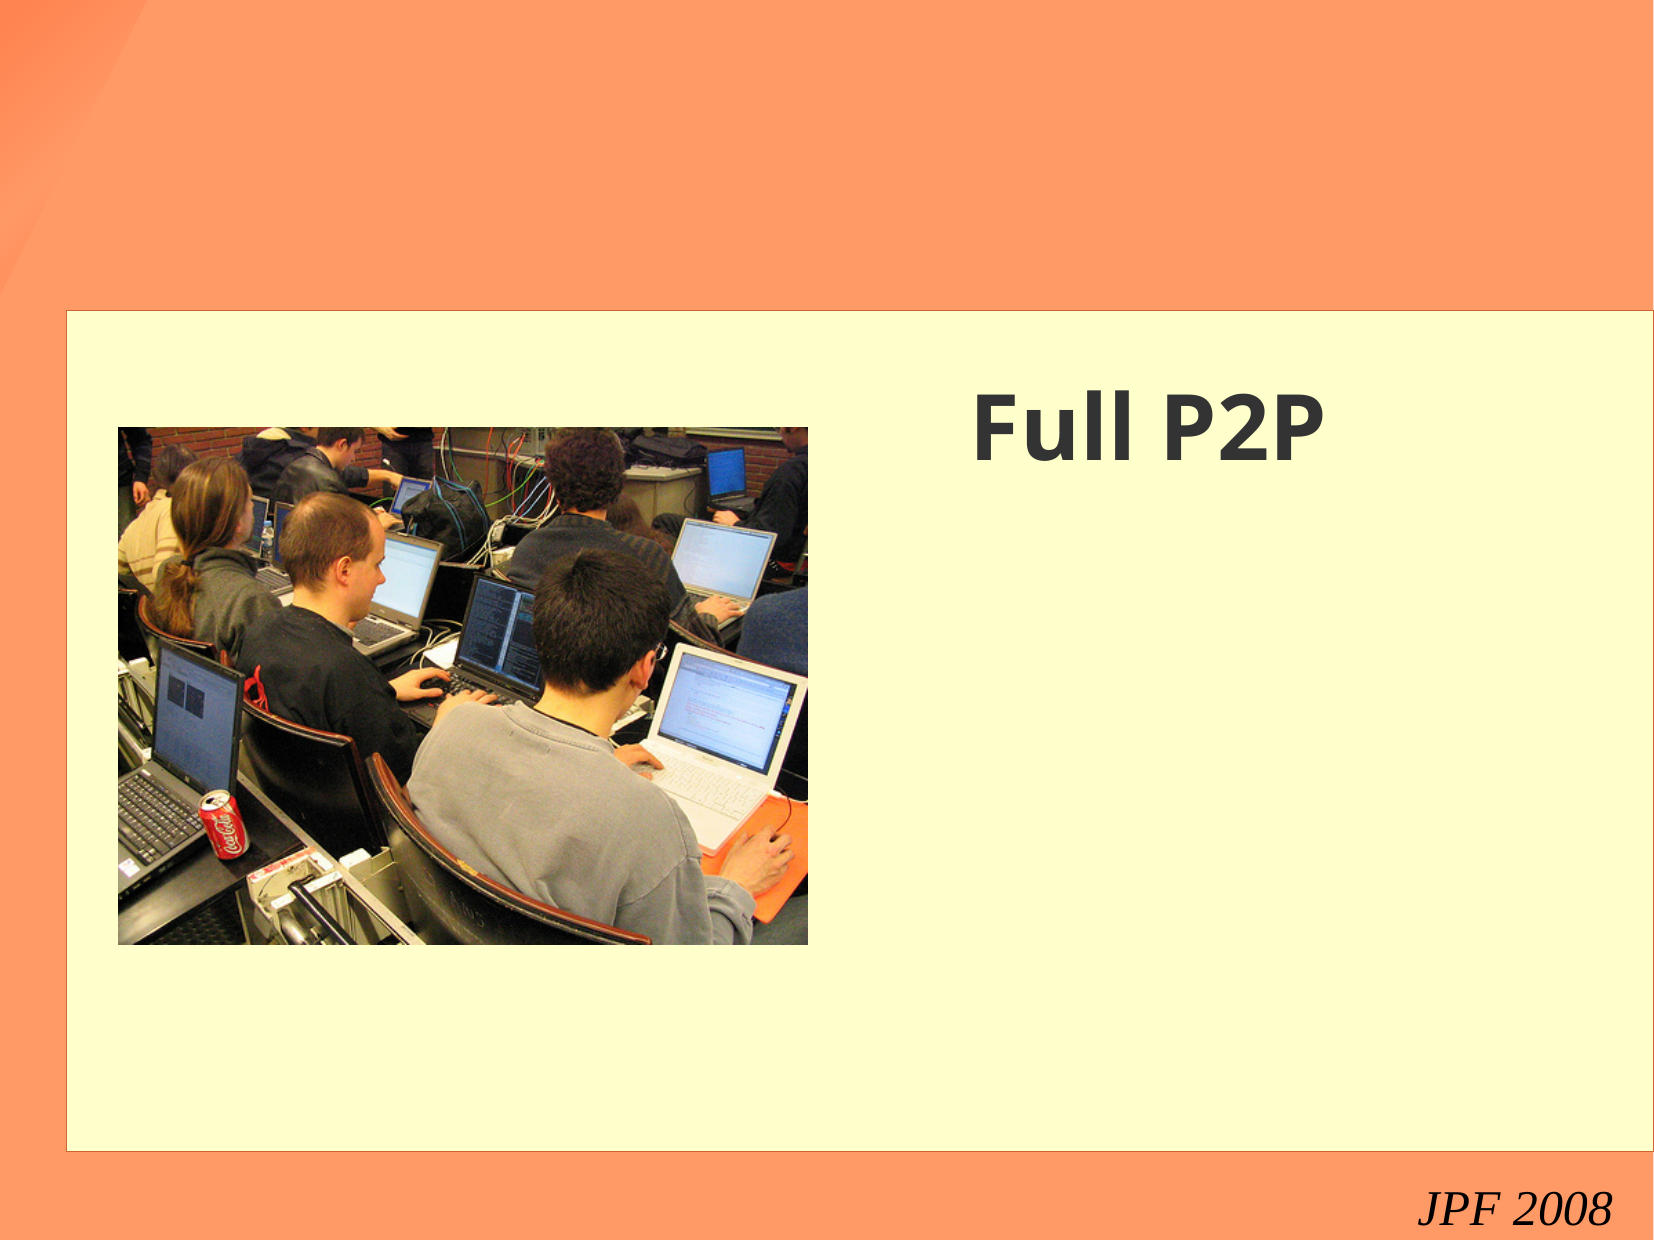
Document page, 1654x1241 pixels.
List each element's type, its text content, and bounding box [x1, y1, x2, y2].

title Full P2P [850, 347, 1447, 502]
picture [118, 427, 808, 945]
